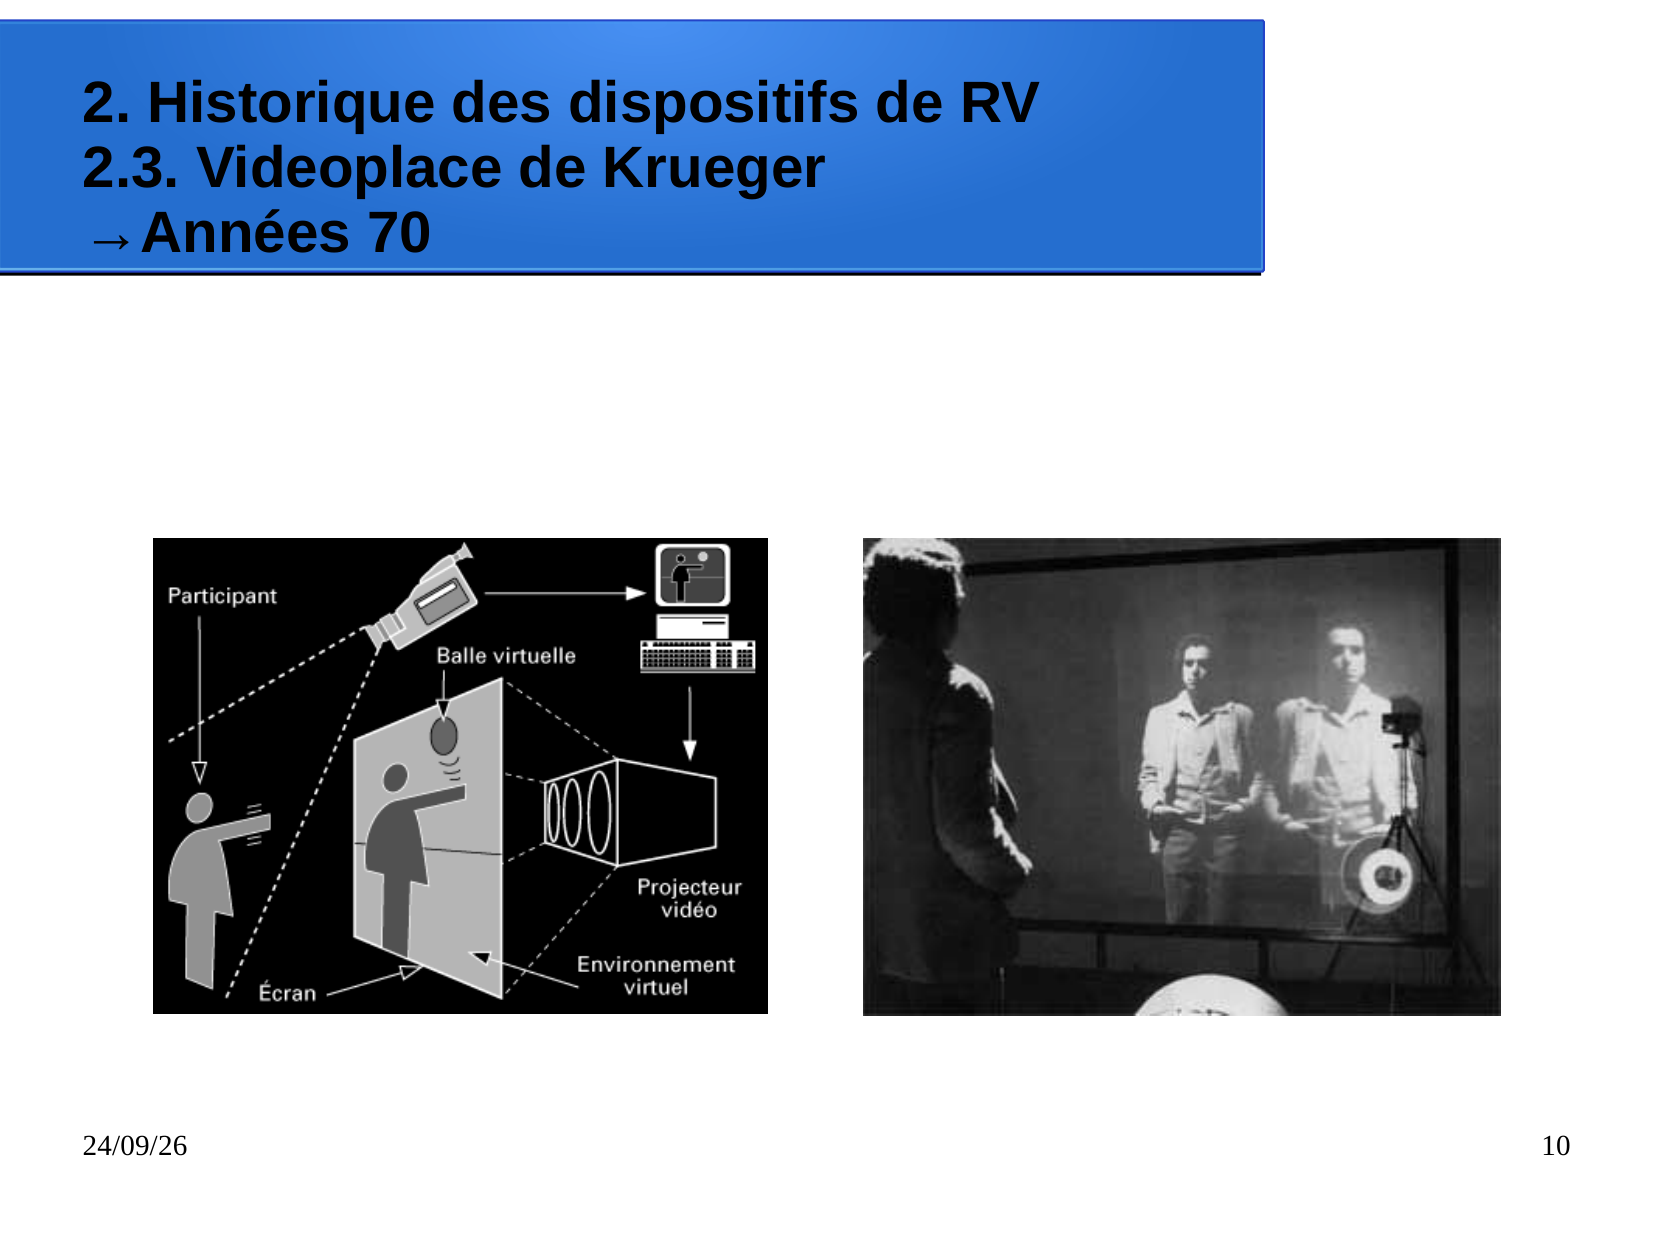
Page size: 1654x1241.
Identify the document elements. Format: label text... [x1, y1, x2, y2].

picture [863, 538, 1501, 1016]
picture [153, 538, 768, 1014]
title 2. Historique des dispositifs de RV 2.3. Videoplace de Krueger →Années 70 [82, 69, 1264, 265]
